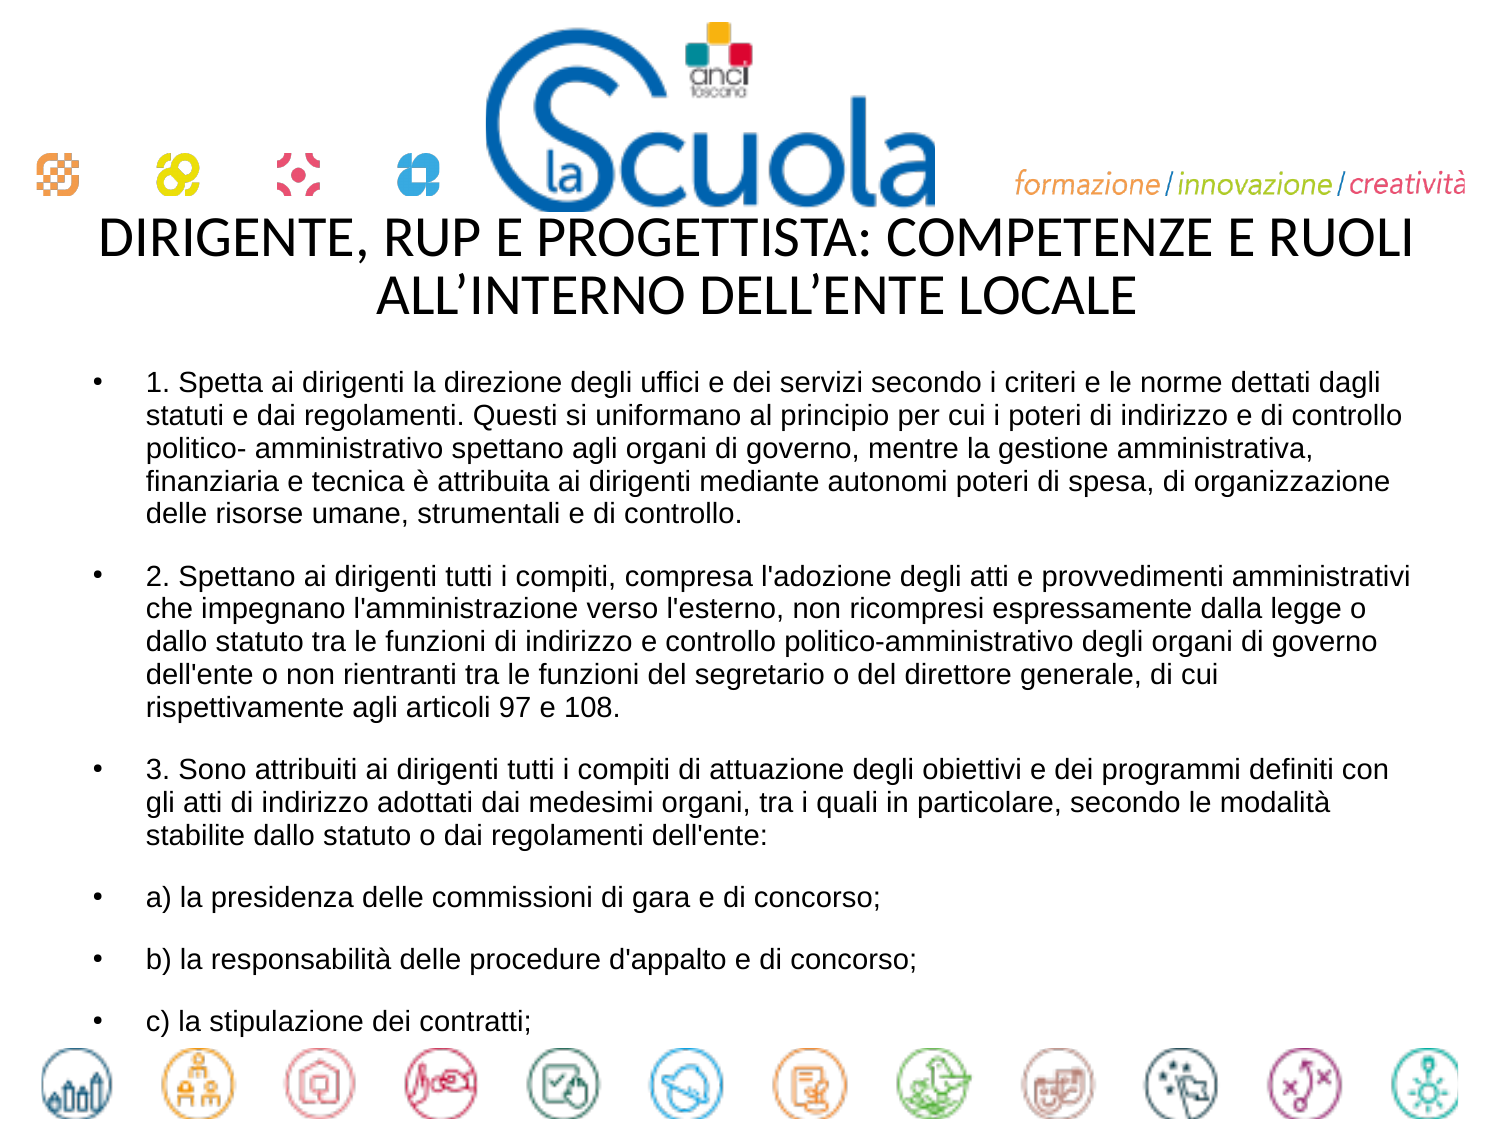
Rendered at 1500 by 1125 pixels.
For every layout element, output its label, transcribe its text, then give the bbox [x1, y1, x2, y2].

list 1. Spetta ai dirigenti la direzione degli uffici e dei servizi secondo i criteri e le norme dettati dagli statuti e dai regolamenti. Questi si uniformano al principio per cui i poteri di indirizzo e di controllo politico- amministrativo spettano agli organi di governo, mentre la gestione amministrativa, finanziaria e tecnica è attribuita ai dirigenti mediante autonomi poteri di spesa, di organizzazione delle risorse umane, strumentali e di controllo. 2. Spettano ai dirigenti tutti i compiti, compresa l'adozione degli atti e provvedimenti amministrativi che impegnano l'amministrazione verso l'esterno, non ricompresi espressamente dalla legge o dallo statuto tra le funzioni di indirizzo e controllo politico-amministrativo degli organi di governo dell'ente o non rientranti tra le funzioni del segretario o del direttore generale, di cui rispettivamente agli articoli 97 e 108. 3. Sono attribuiti ai dirigenti tutti i compiti di attuazione degli obiettivi e dei programmi definiti con gli atti di indirizzo adottati dai medesimi organi, tra i quali in particolare, secondo le modalità stabilite dallo statuto o dai regolamenti dell'ente: a) la presidenza delle commissioni di gara e di concorso; b) la responsabilità delle procedure d'appalto e di concorso; c) la stipulazione dei contratti; [75, 366, 1425, 1034]
title DIRIGENTE, RUP E PROGETTISTA: COMPETENZE E RUOLI ALL’INTERNO DELL’ENTE LOCALE [82, 199, 1433, 343]
